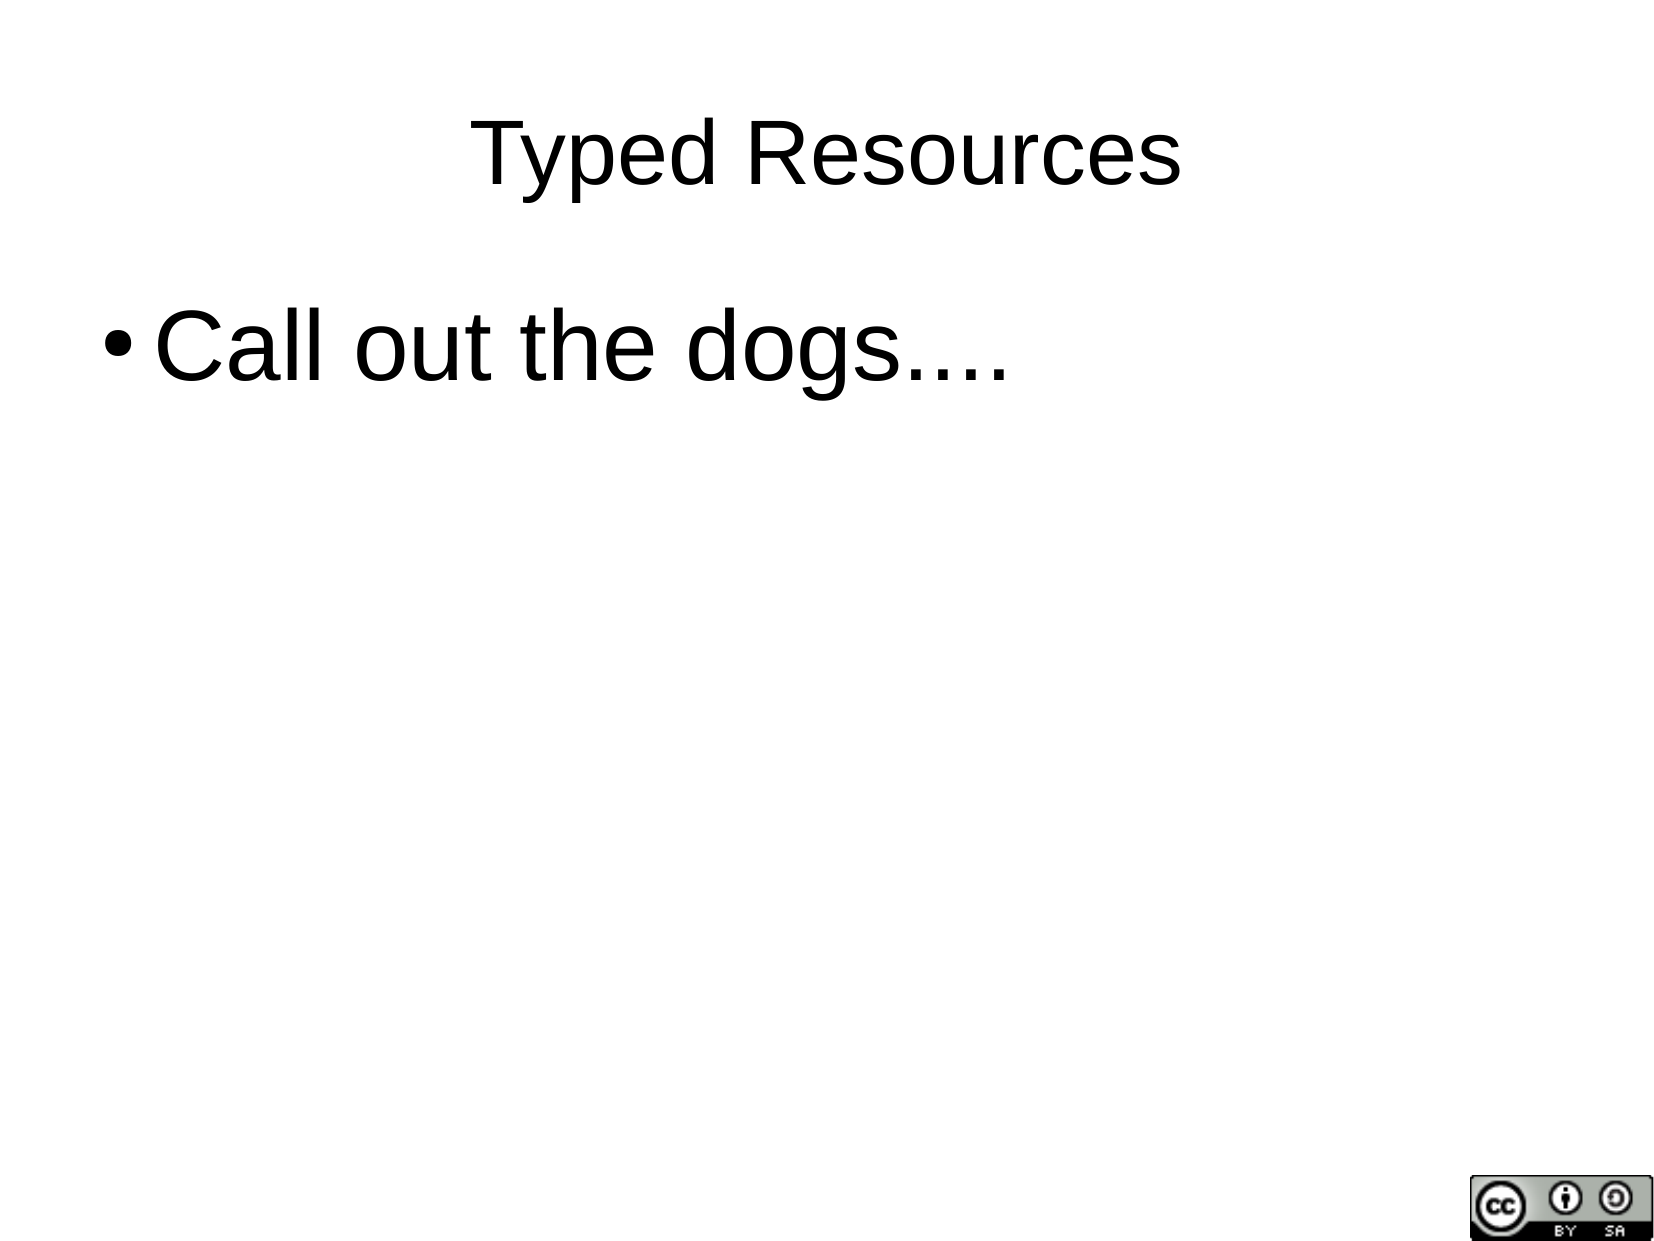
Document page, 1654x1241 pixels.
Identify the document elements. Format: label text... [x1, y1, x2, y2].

title Typed Resources [82, 49, 1571, 257]
picture [1470, 1175, 1654, 1241]
list Call out the dogs.... [82, 290, 1571, 1010]
